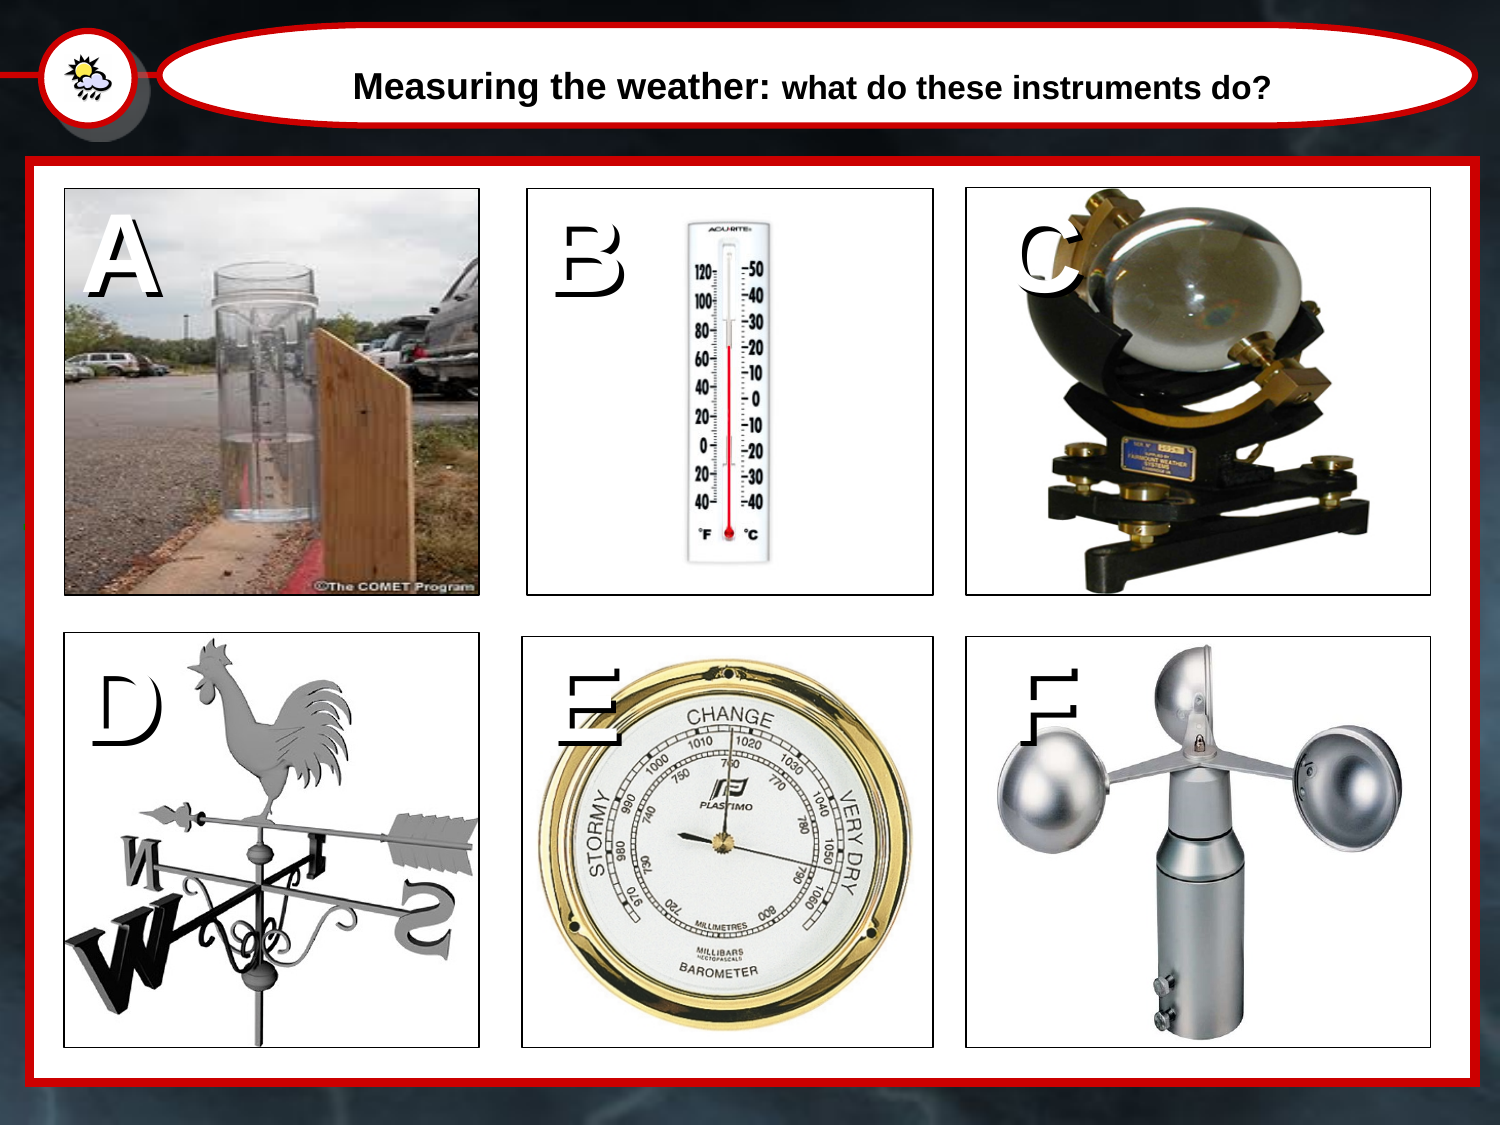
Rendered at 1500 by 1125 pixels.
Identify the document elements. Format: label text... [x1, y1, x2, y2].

picture [65, 189, 479, 595]
text_box [41, 30, 135, 126]
text_box [29, 161, 1475, 1082]
picture [64, 54, 112, 102]
picture [966, 188, 1430, 595]
picture [522, 637, 933, 1047]
text_box E [531, 621, 636, 772]
text_box Measuring the weather: what do these instruments do? [268, 54, 1367, 116]
text_box C [987, 173, 1098, 323]
picture [64, 633, 479, 1047]
text_box D [65, 621, 177, 772]
text_box A [65, 173, 177, 323]
picture [966, 637, 1430, 1047]
picture [527, 189, 933, 595]
text_box B [528, 173, 640, 323]
text_box F [993, 621, 1092, 772]
text_box [159, 24, 1475, 126]
